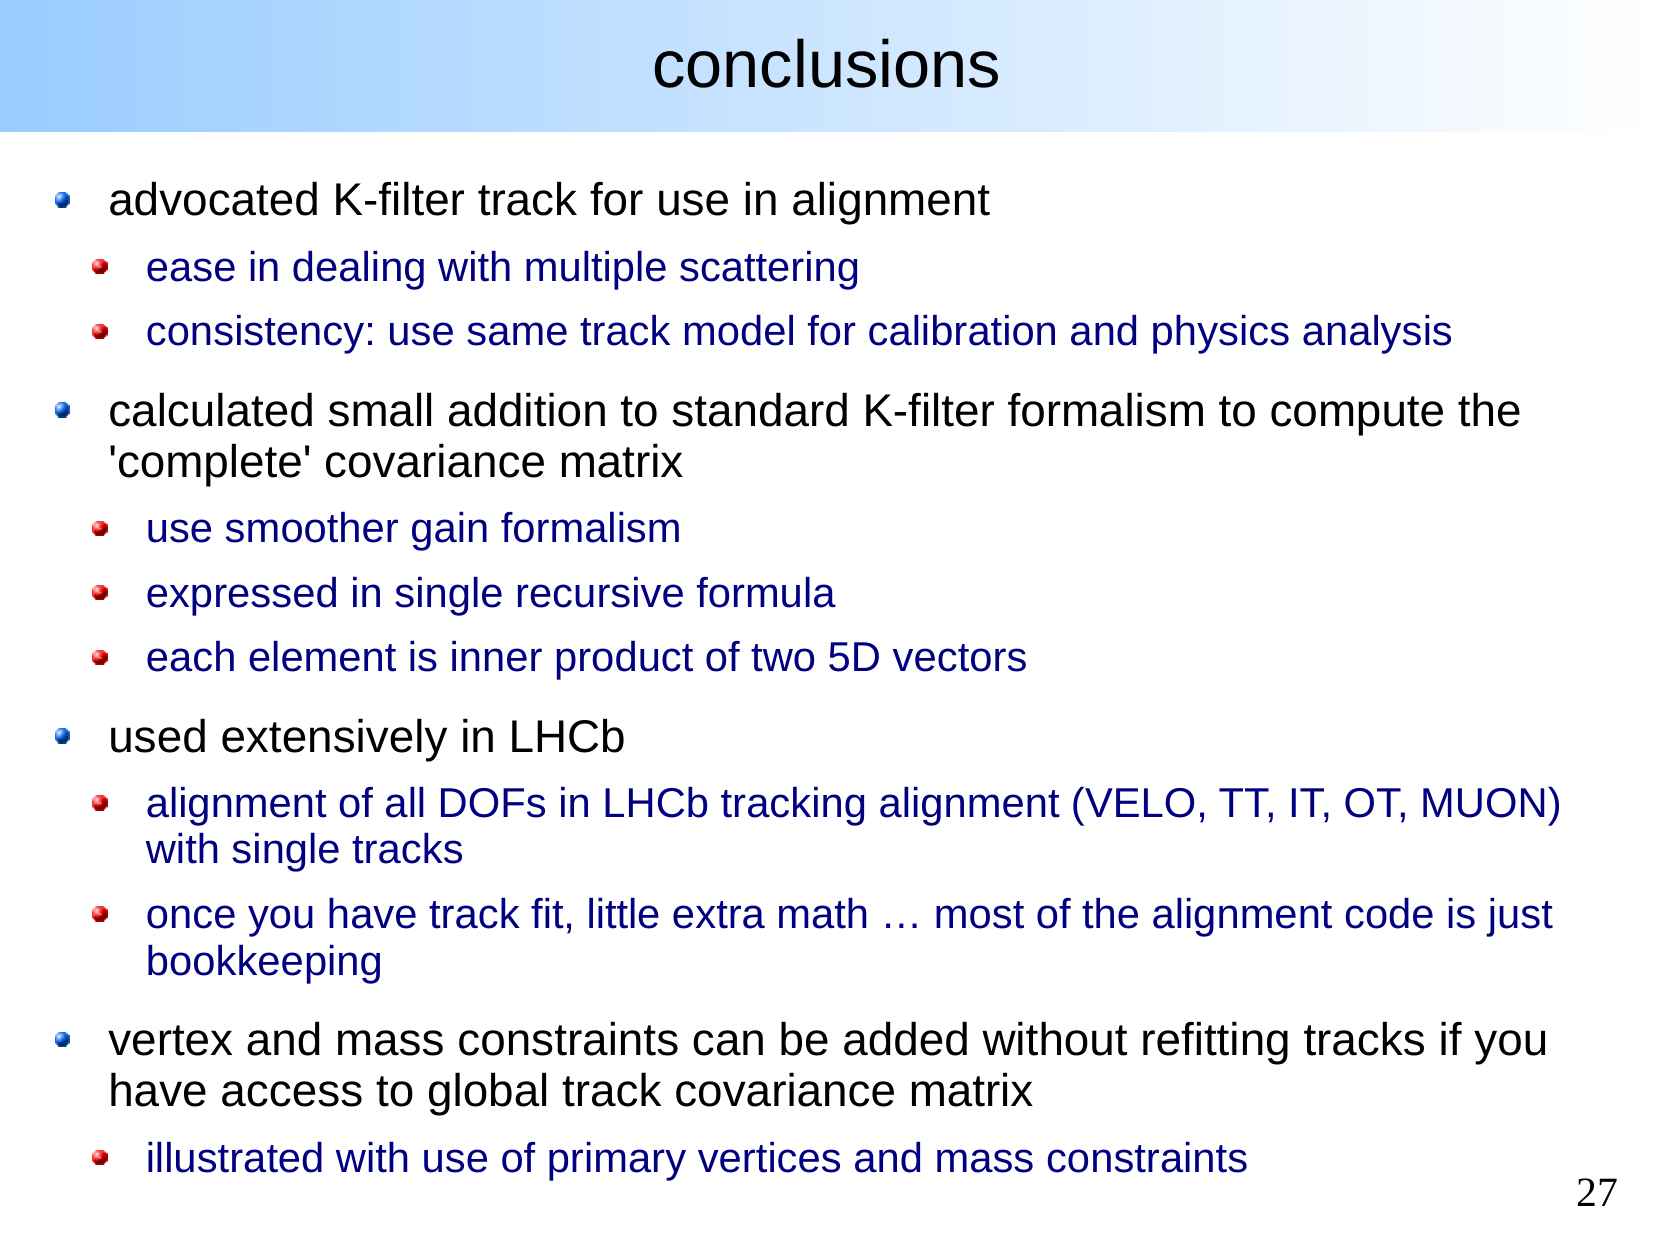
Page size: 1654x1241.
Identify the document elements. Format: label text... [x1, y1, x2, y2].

list advocated K-filter track for use in alignment ease in dealing with multiple scattering consistency: use same track model for calibration and physics analysis calculated small addition to standard K-filter formalism to compute the 'complete' covariance matrix use smoother gain formalism expressed in single recursive formula each element is inner product of two 5D vectors used extensively in LHCb alignment of all DOFs in LHCb tracking alignment (VELO, TT, IT, OT, MUON) with single tracks once you have track fit, little extra math … most of the alignment code is just bookkeeping vertex and mass constraints can be added without refitting tracks if you have access to global track covariance matrix illustrated with use of primary vertices and mass constraints [37, 174, 1613, 1181]
title conclusions [82, 19, 1571, 108]
